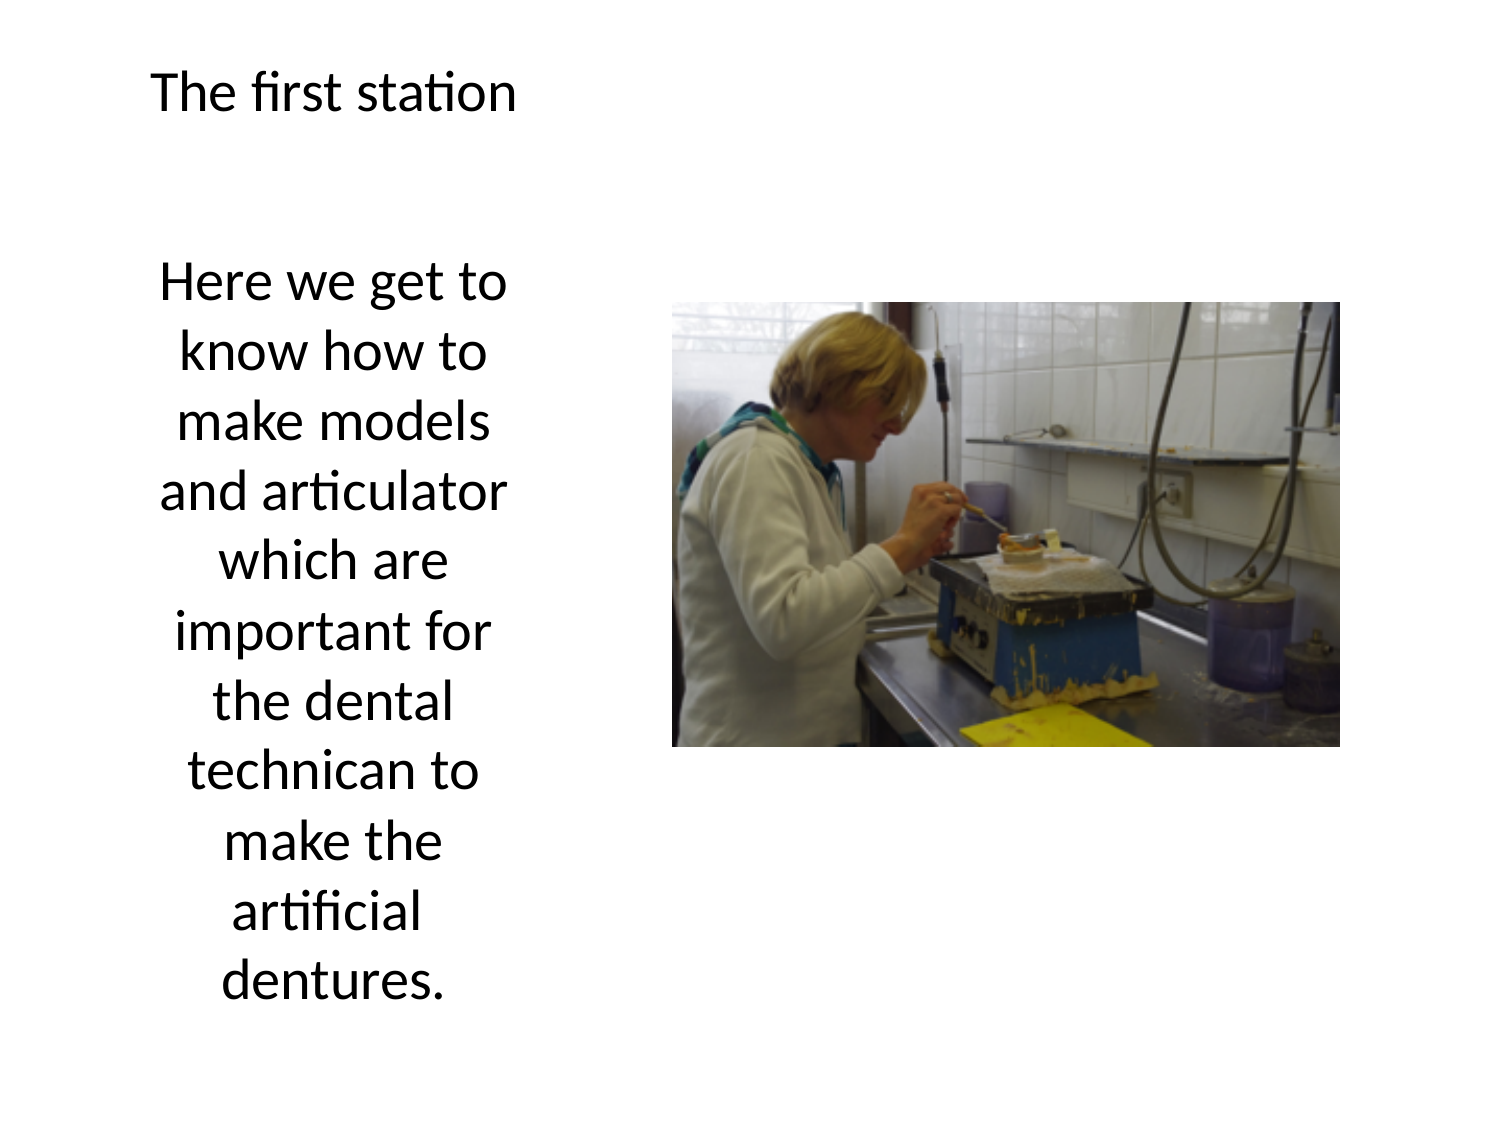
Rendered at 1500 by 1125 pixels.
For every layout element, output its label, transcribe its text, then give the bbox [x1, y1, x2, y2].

list Here we get to know how to make models and articulator which are important for the dental technican to make the artificial dentures. [59, 234, 553, 1004]
picture [672, 302, 1340, 747]
title The first station [67, 45, 562, 237]
